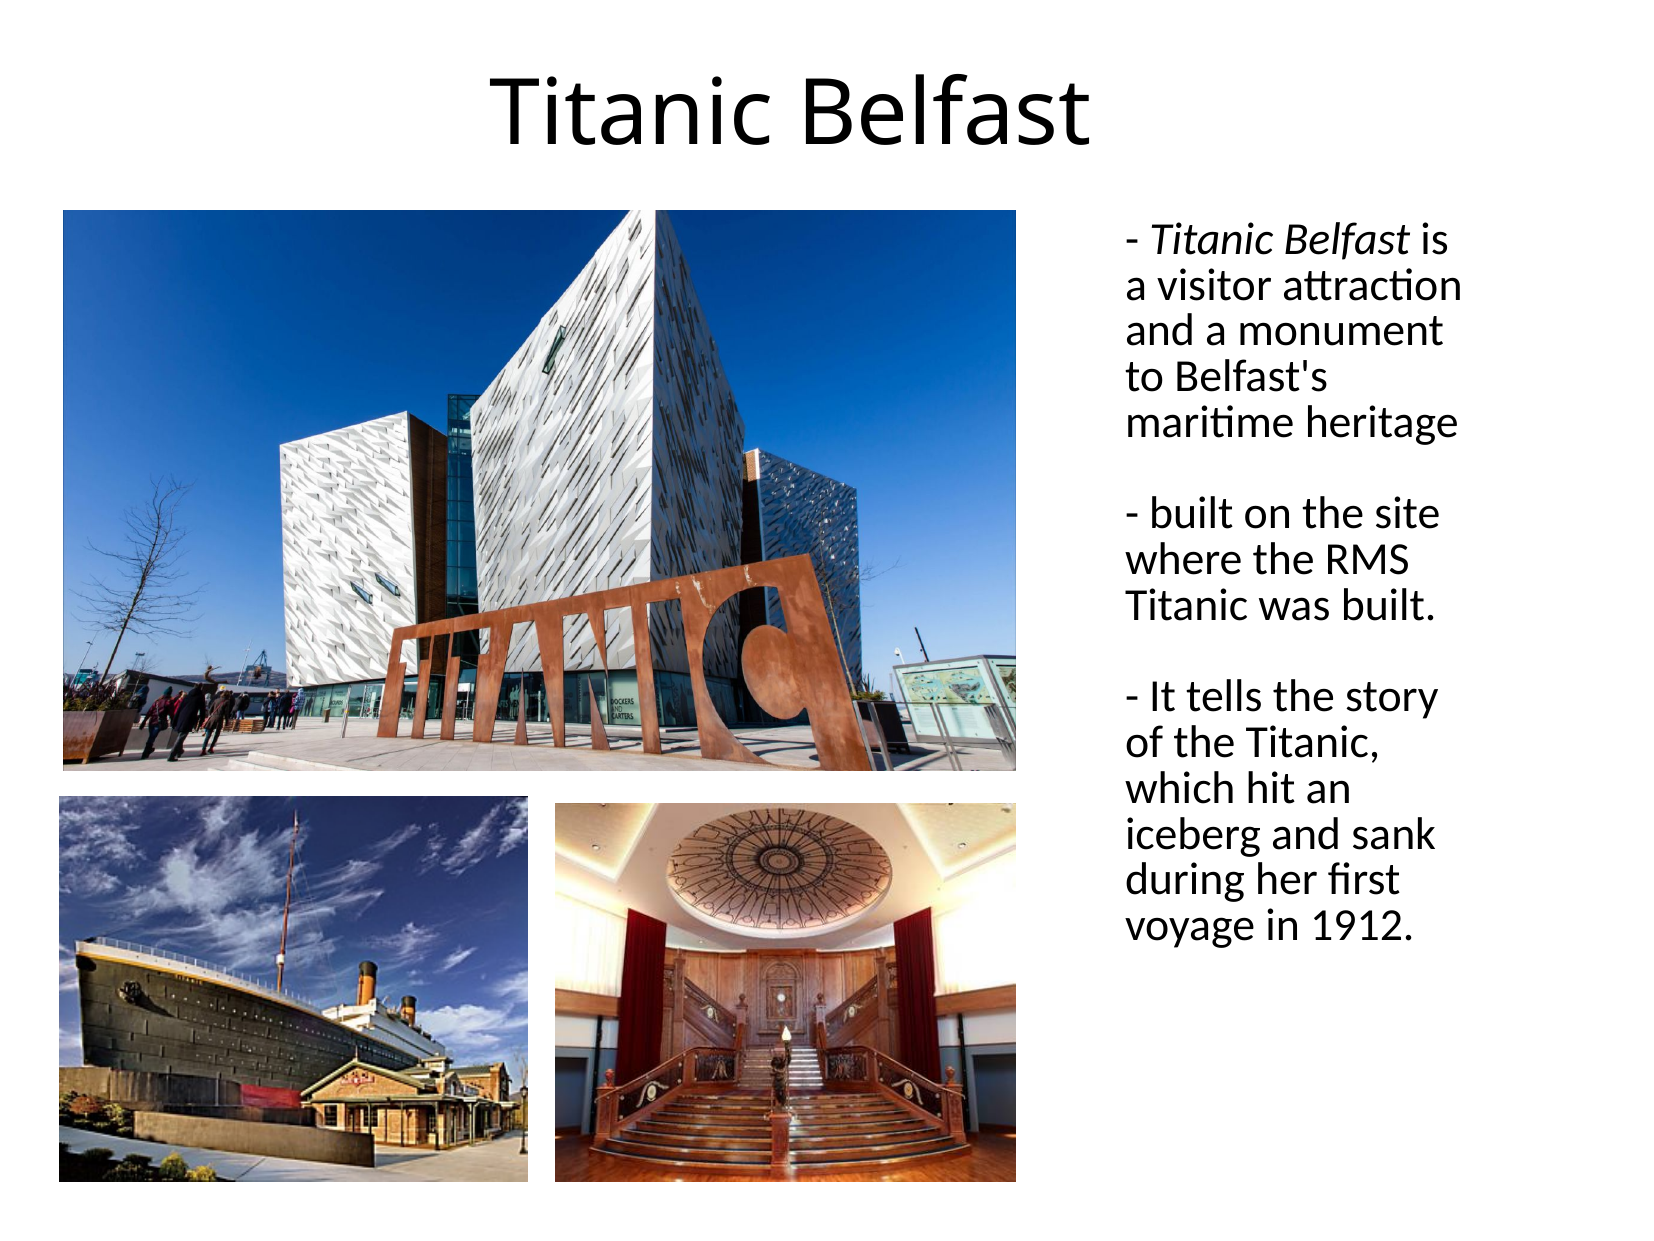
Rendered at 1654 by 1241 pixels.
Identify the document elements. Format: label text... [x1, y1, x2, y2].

picture [59, 796, 528, 1182]
title Titanic Belfast [47, 5, 1536, 213]
text_box - Titanic Belfast is a visitor attraction and a monument to Belfast's maritime heritage - built on the site where the RMS Titanic was built. - It tells the story of the Titanic, which hit an iceberg and sank during her first voyage in 1912. [1110, 212, 1489, 1120]
picture [63, 210, 1016, 771]
picture [555, 803, 1016, 1182]
